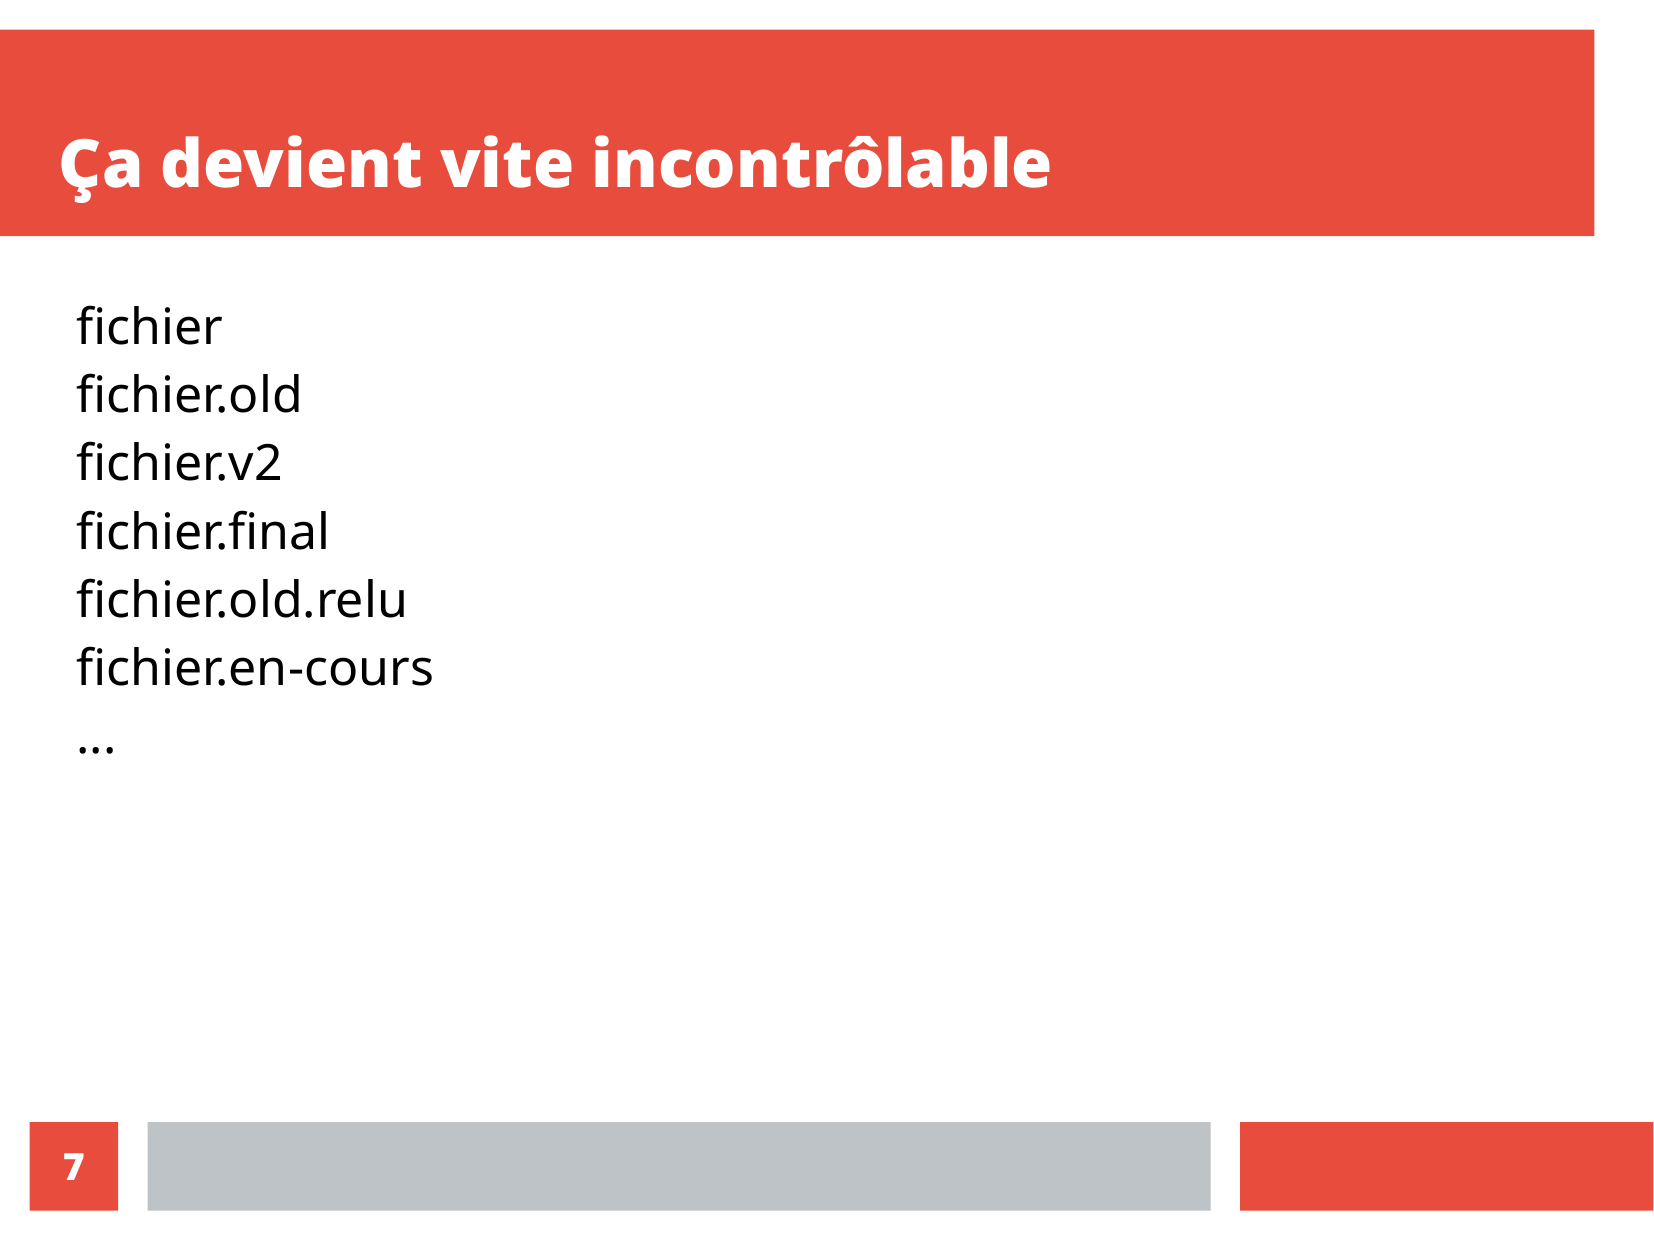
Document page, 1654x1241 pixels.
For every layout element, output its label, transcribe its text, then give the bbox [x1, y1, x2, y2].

text_box fichier fichier.old fichier.v2 fichier.final fichier.old.relu fichier.en-cours ... [61, 283, 993, 933]
title Ça devient vite incontrôlable [59, 59, 1595, 207]
